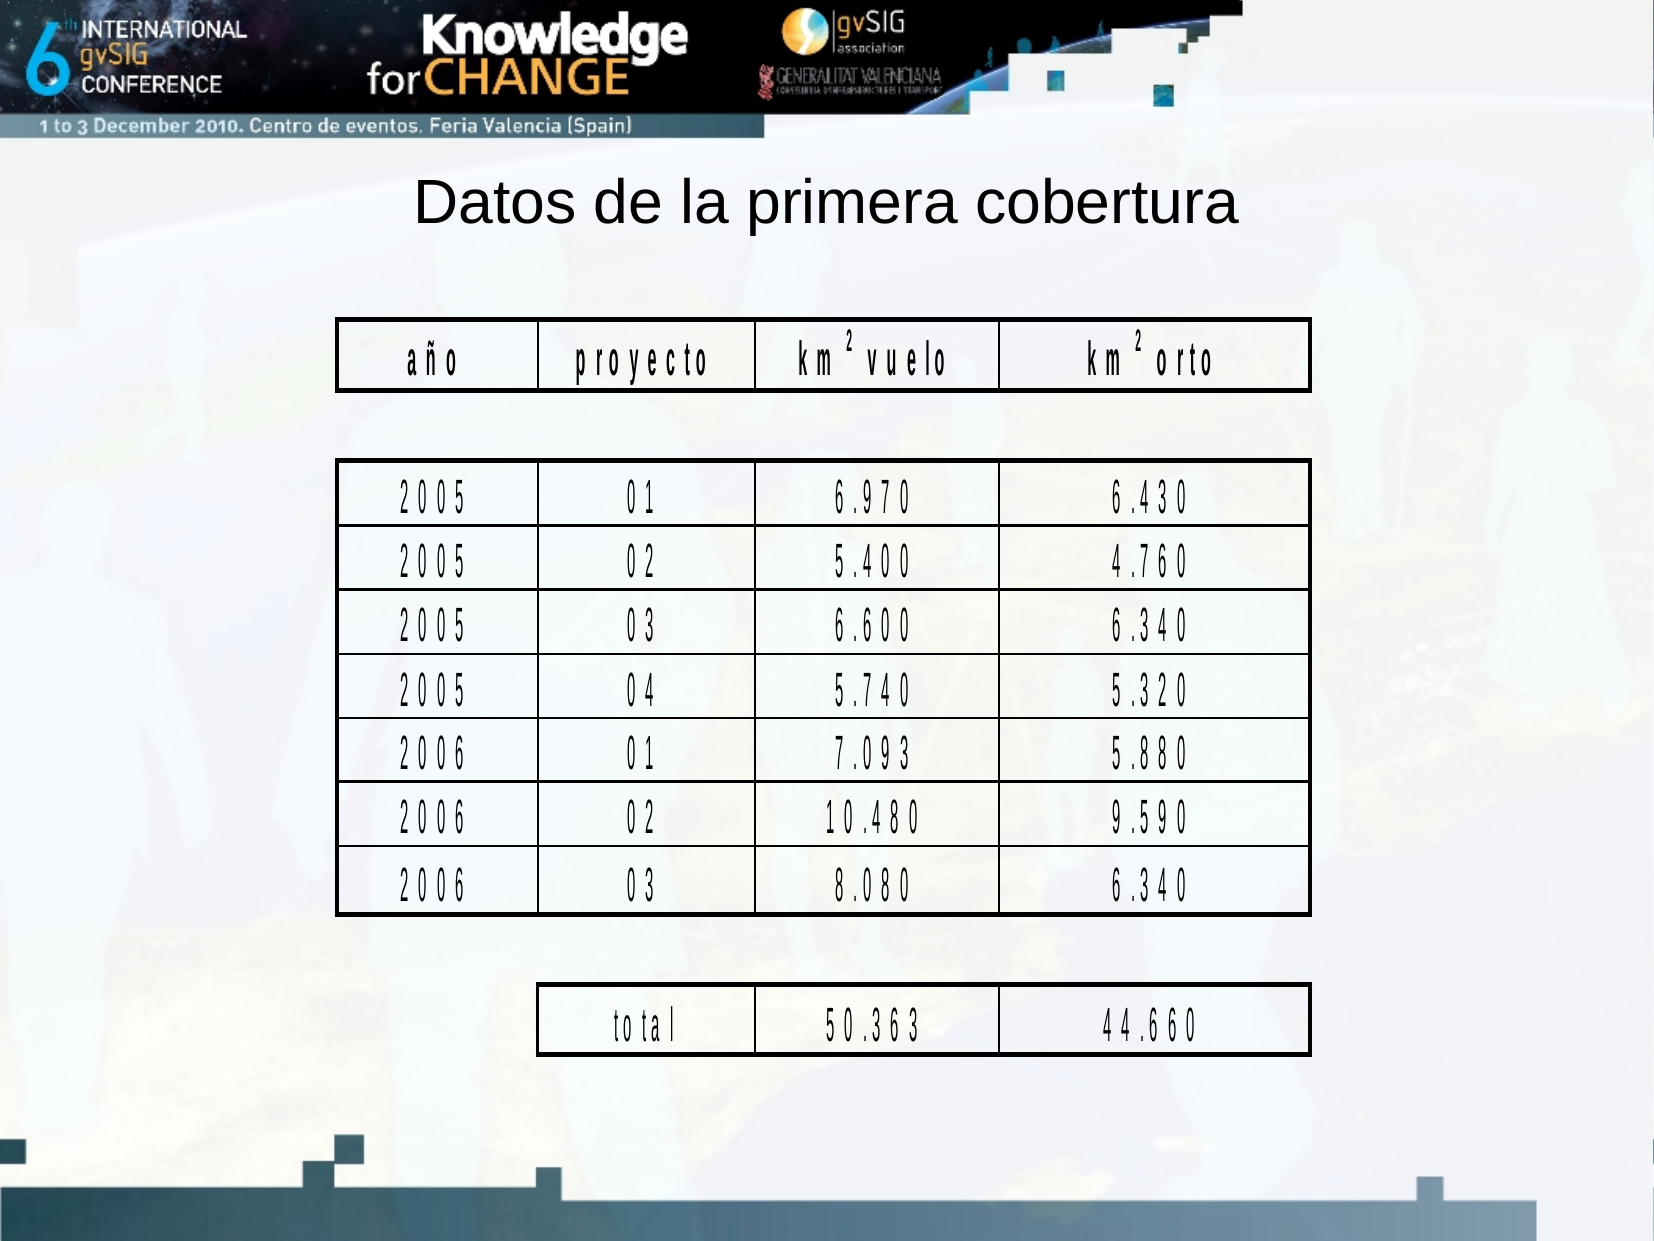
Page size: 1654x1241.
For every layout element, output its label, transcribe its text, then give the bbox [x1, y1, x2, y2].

title Datos de la primera cobertura [82, 147, 1571, 257]
picture [0, 0, 1654, 1241]
